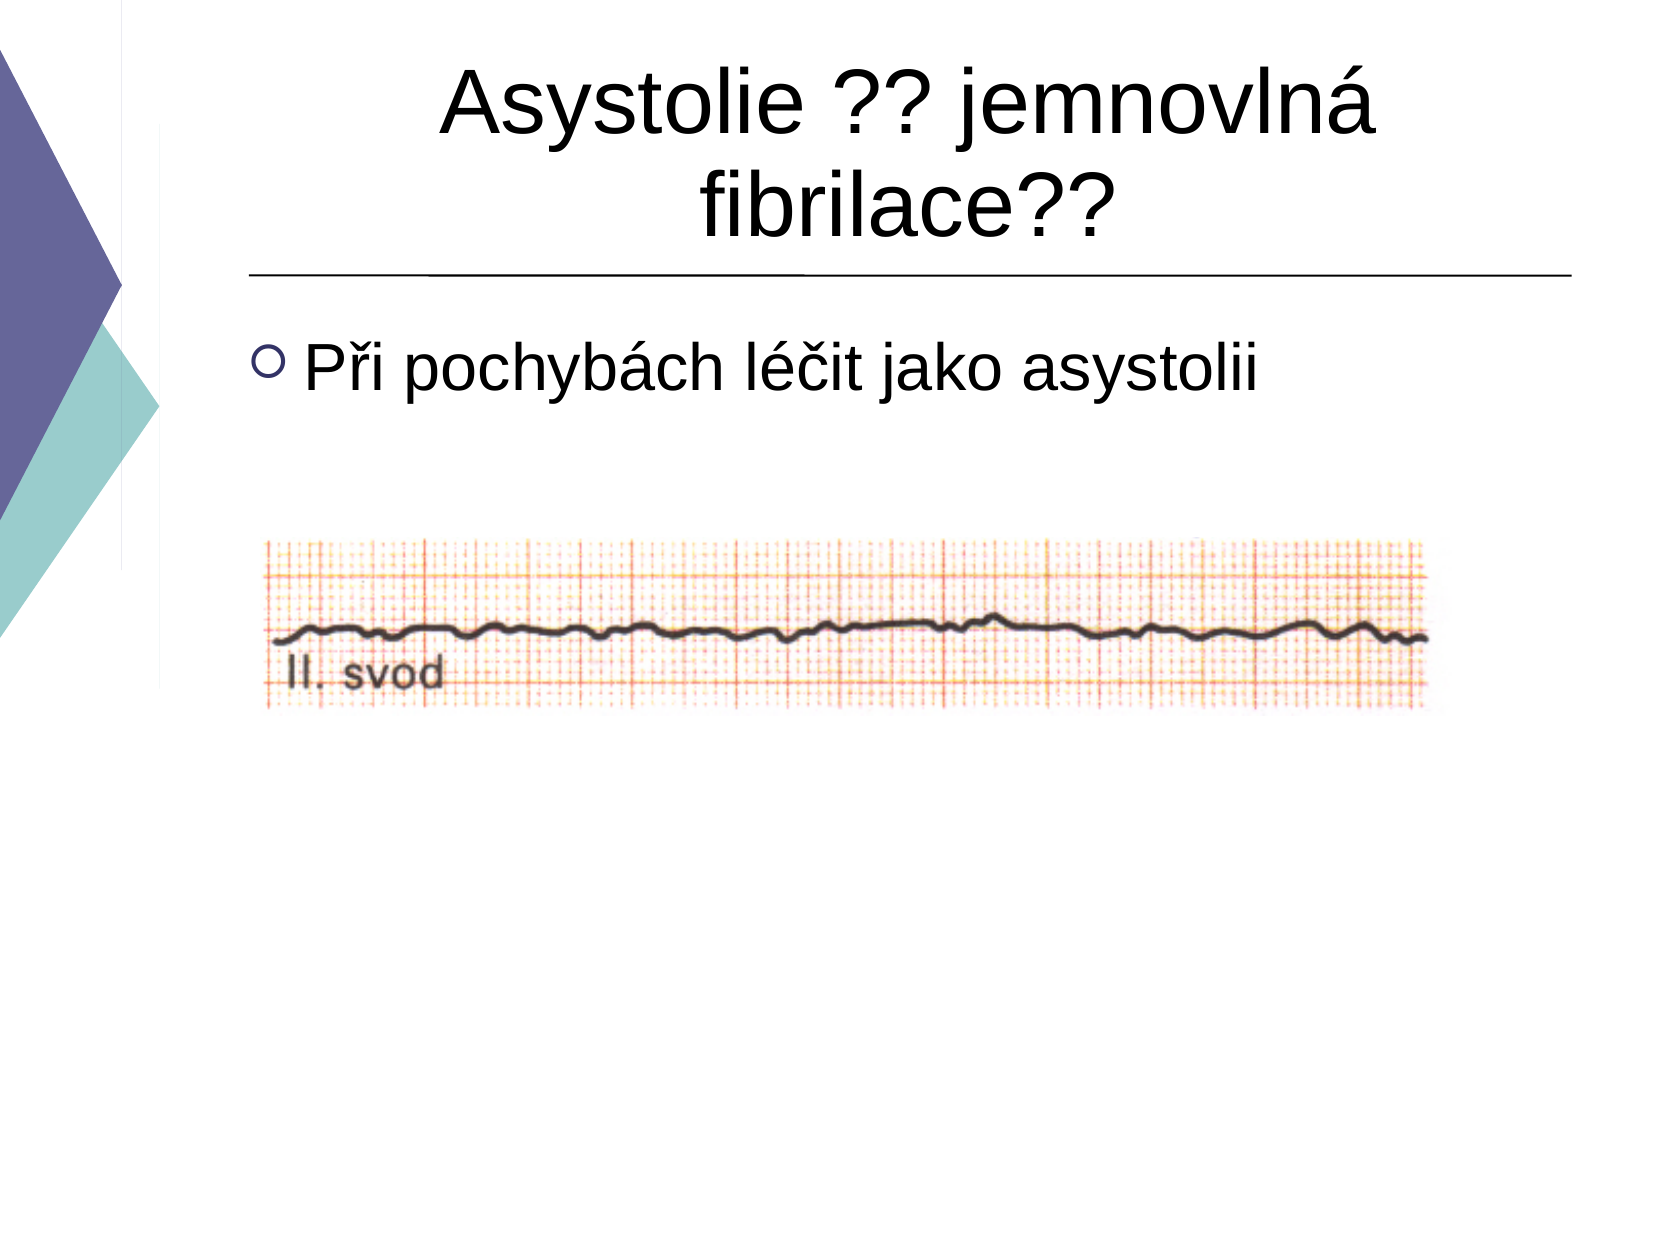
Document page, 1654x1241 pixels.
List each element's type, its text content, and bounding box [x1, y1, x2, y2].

list Při pochybách léčit jako asystolii [247, 330, 1570, 1075]
picture [260, 537, 1452, 717]
title Asystolie ?? jemnovlná fibrilace?? [247, 45, 1570, 261]
